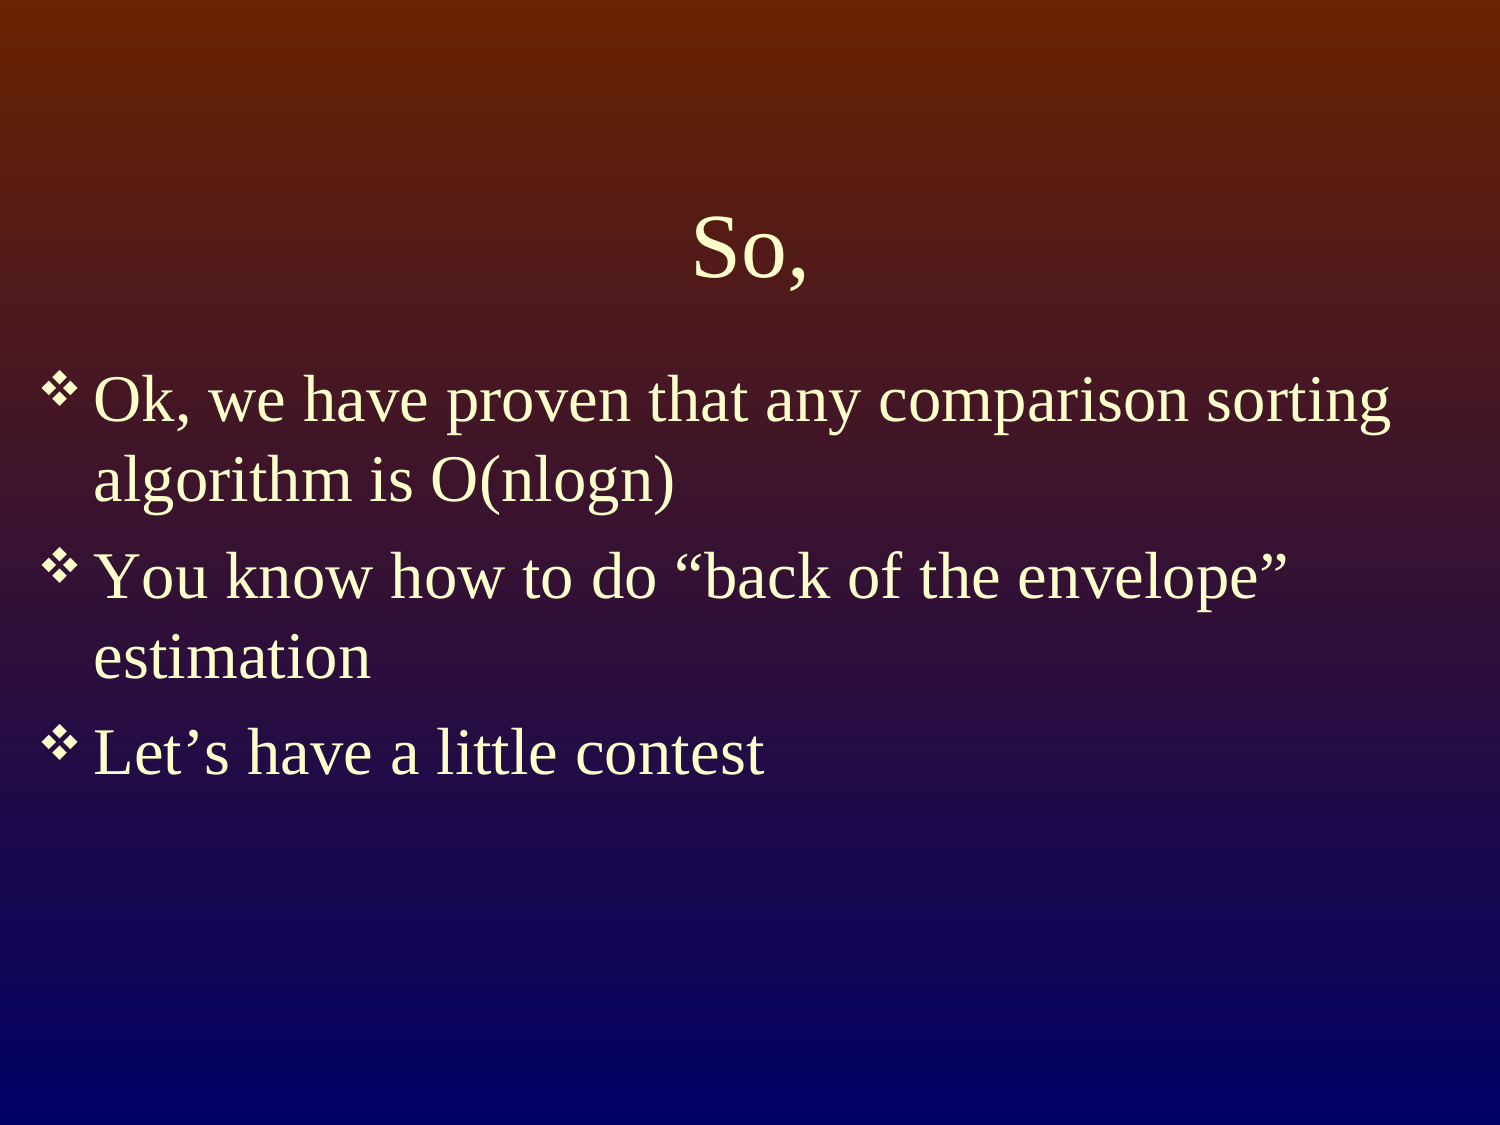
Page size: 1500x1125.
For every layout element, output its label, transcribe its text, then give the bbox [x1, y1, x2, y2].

list Ok, we have proven that any comparison sorting algorithm is O(nlogn) You know how to do “back of the envelope” estimation Let’s have a little contest [22, 347, 1482, 1026]
title So, [22, 145, 1480, 336]
